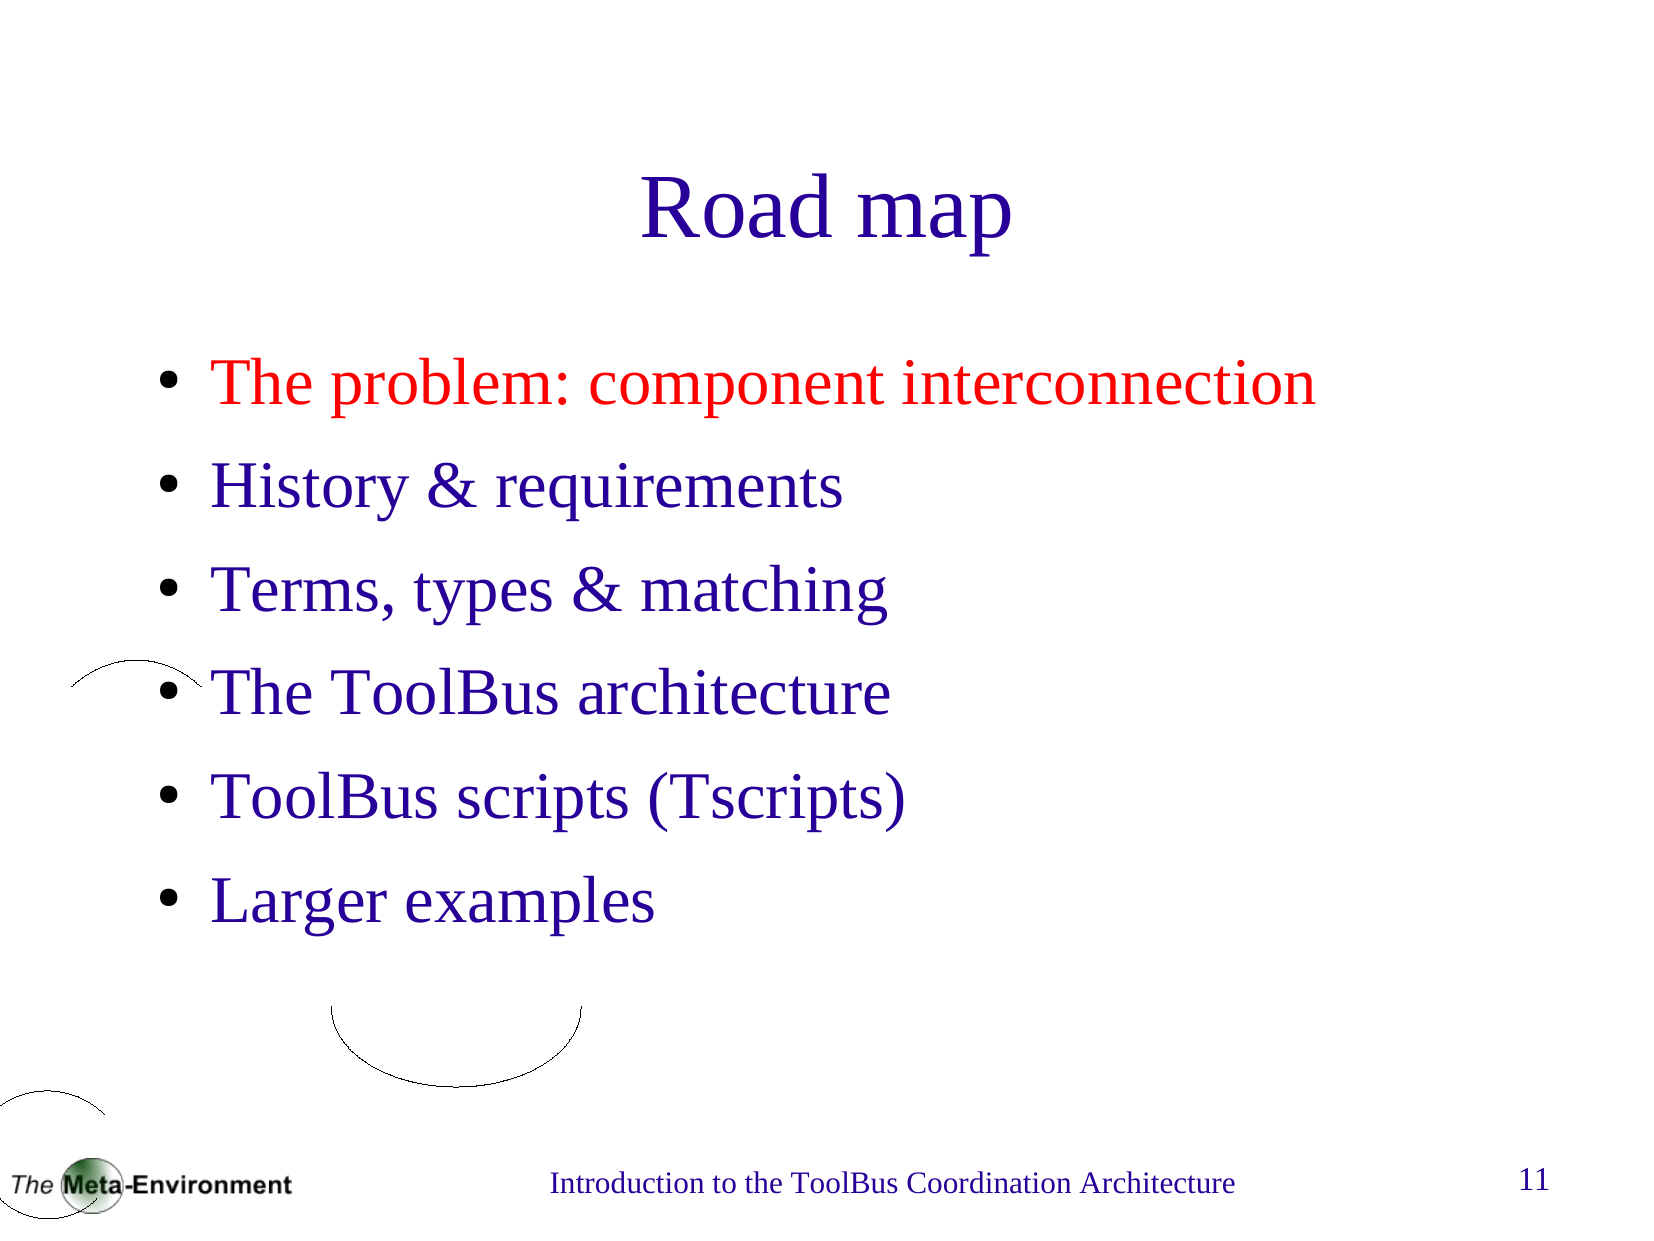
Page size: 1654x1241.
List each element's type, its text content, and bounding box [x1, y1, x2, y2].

list The problem: component interconnection History & requirements Terms, types & matching The ToolBus architecture ToolBus scripts (Tscripts) Larger examples [121, 344, 1534, 1127]
picture [12, 1158, 292, 1214]
title Road map [121, 102, 1534, 311]
